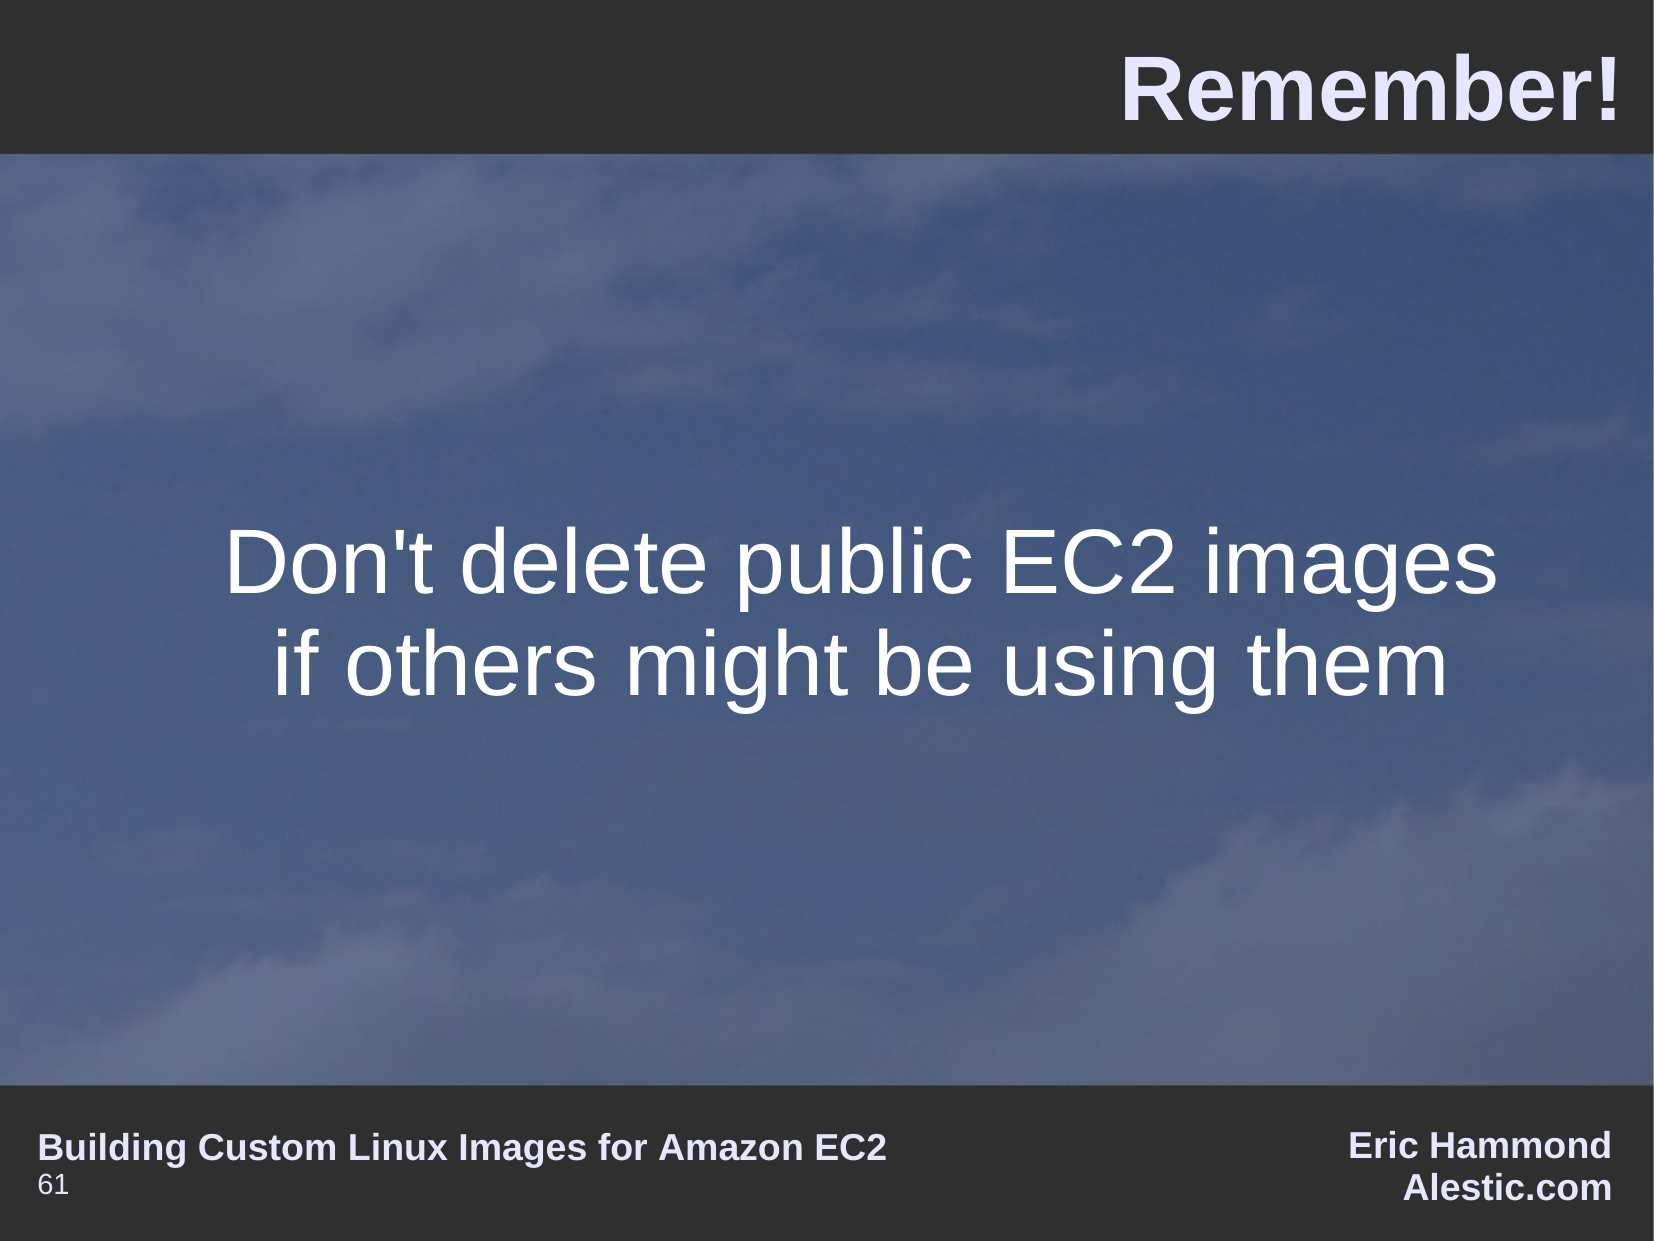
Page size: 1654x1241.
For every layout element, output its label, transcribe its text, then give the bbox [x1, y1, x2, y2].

picture [0, 0, 1654, 1241]
list Don't delete public EC2 images if others might be using them [29, 177, 1625, 1049]
title Remember! [29, 29, 1625, 148]
title Eric Hammond Alestic.com [1299, 1092, 1613, 1241]
